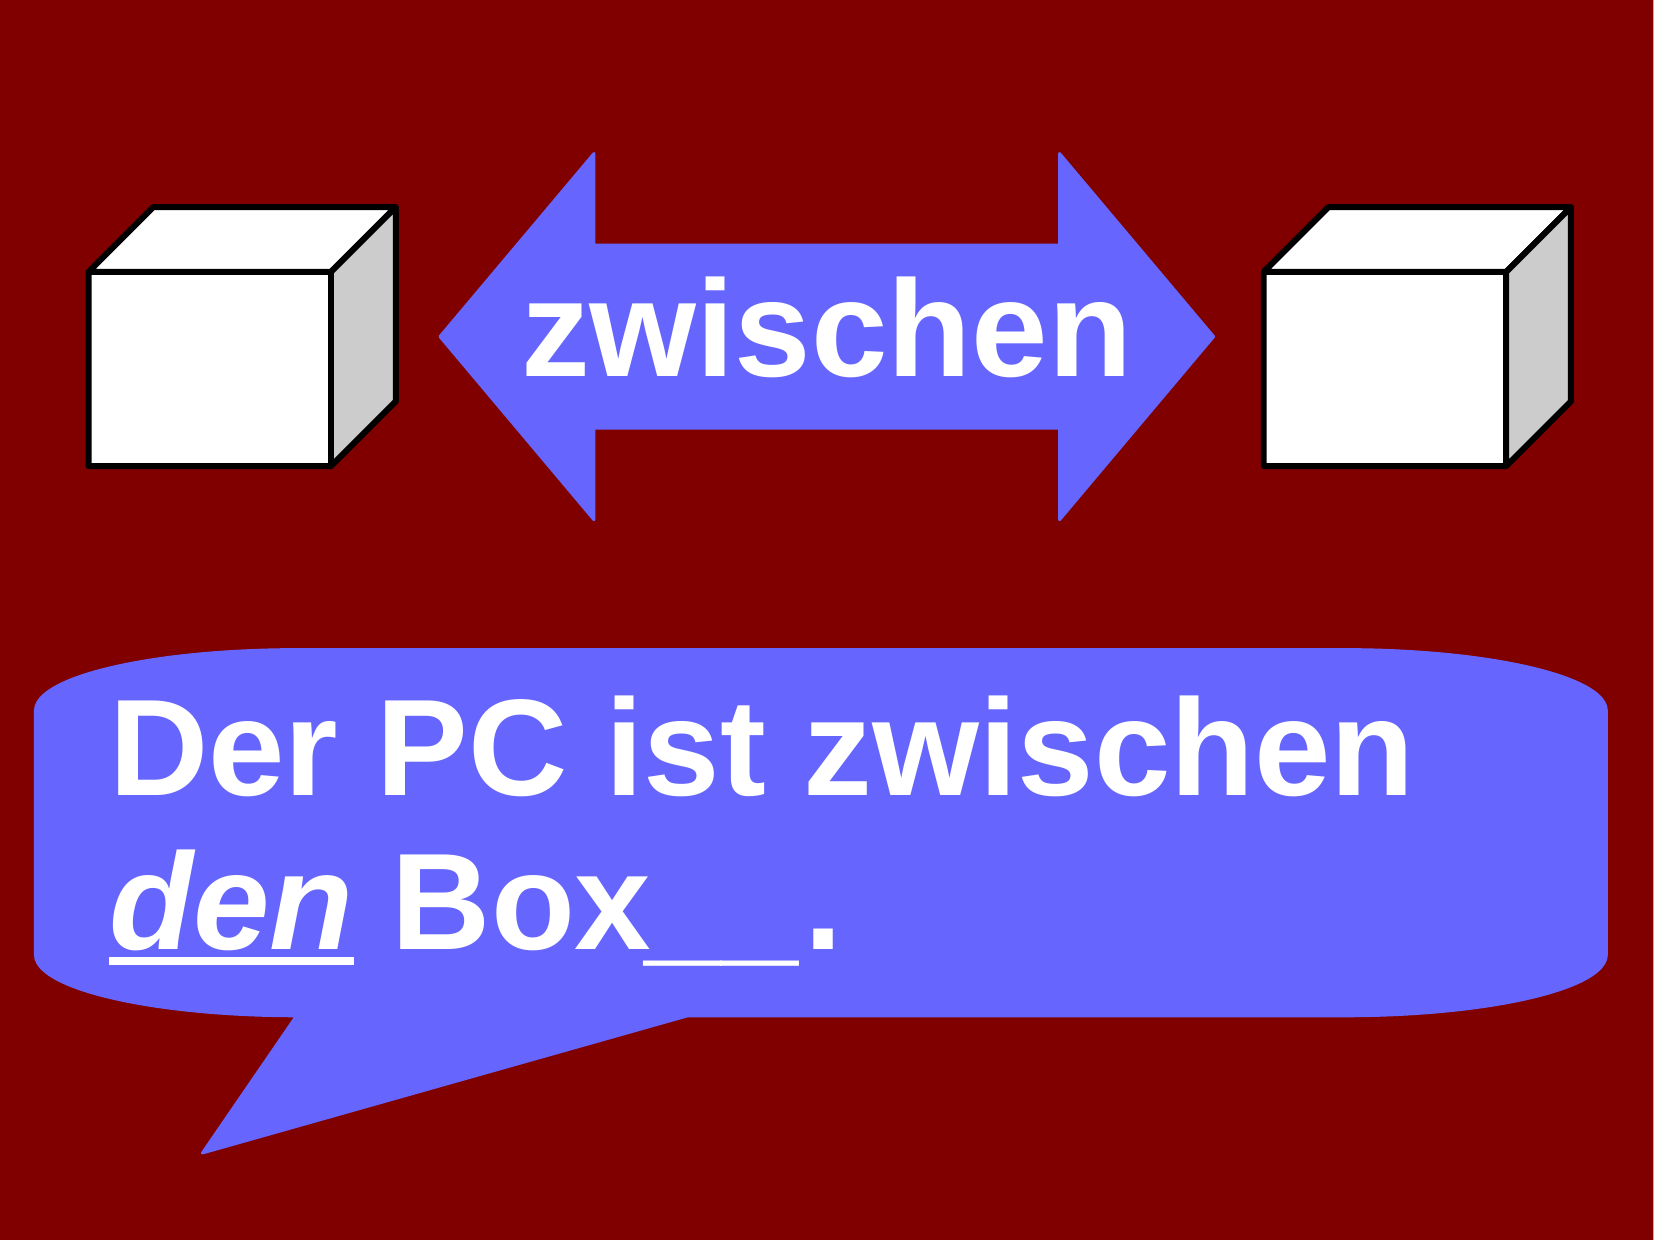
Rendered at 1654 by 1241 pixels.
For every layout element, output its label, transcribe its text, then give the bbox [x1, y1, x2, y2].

text_box [88, 207, 396, 467]
text_box zwischen [493, 244, 1161, 414]
text_box [517, 153, 594, 244]
text_box [505, 414, 1149, 520]
text_box [35, 671, 1607, 1153]
text_box [1059, 153, 1136, 244]
text_box [1161, 274, 1214, 400]
text_box [133, 649, 1509, 663]
text_box [439, 273, 493, 400]
text_box [1263, 207, 1571, 467]
text_box Der PC ist zwischen den Box__. [94, 663, 1544, 987]
